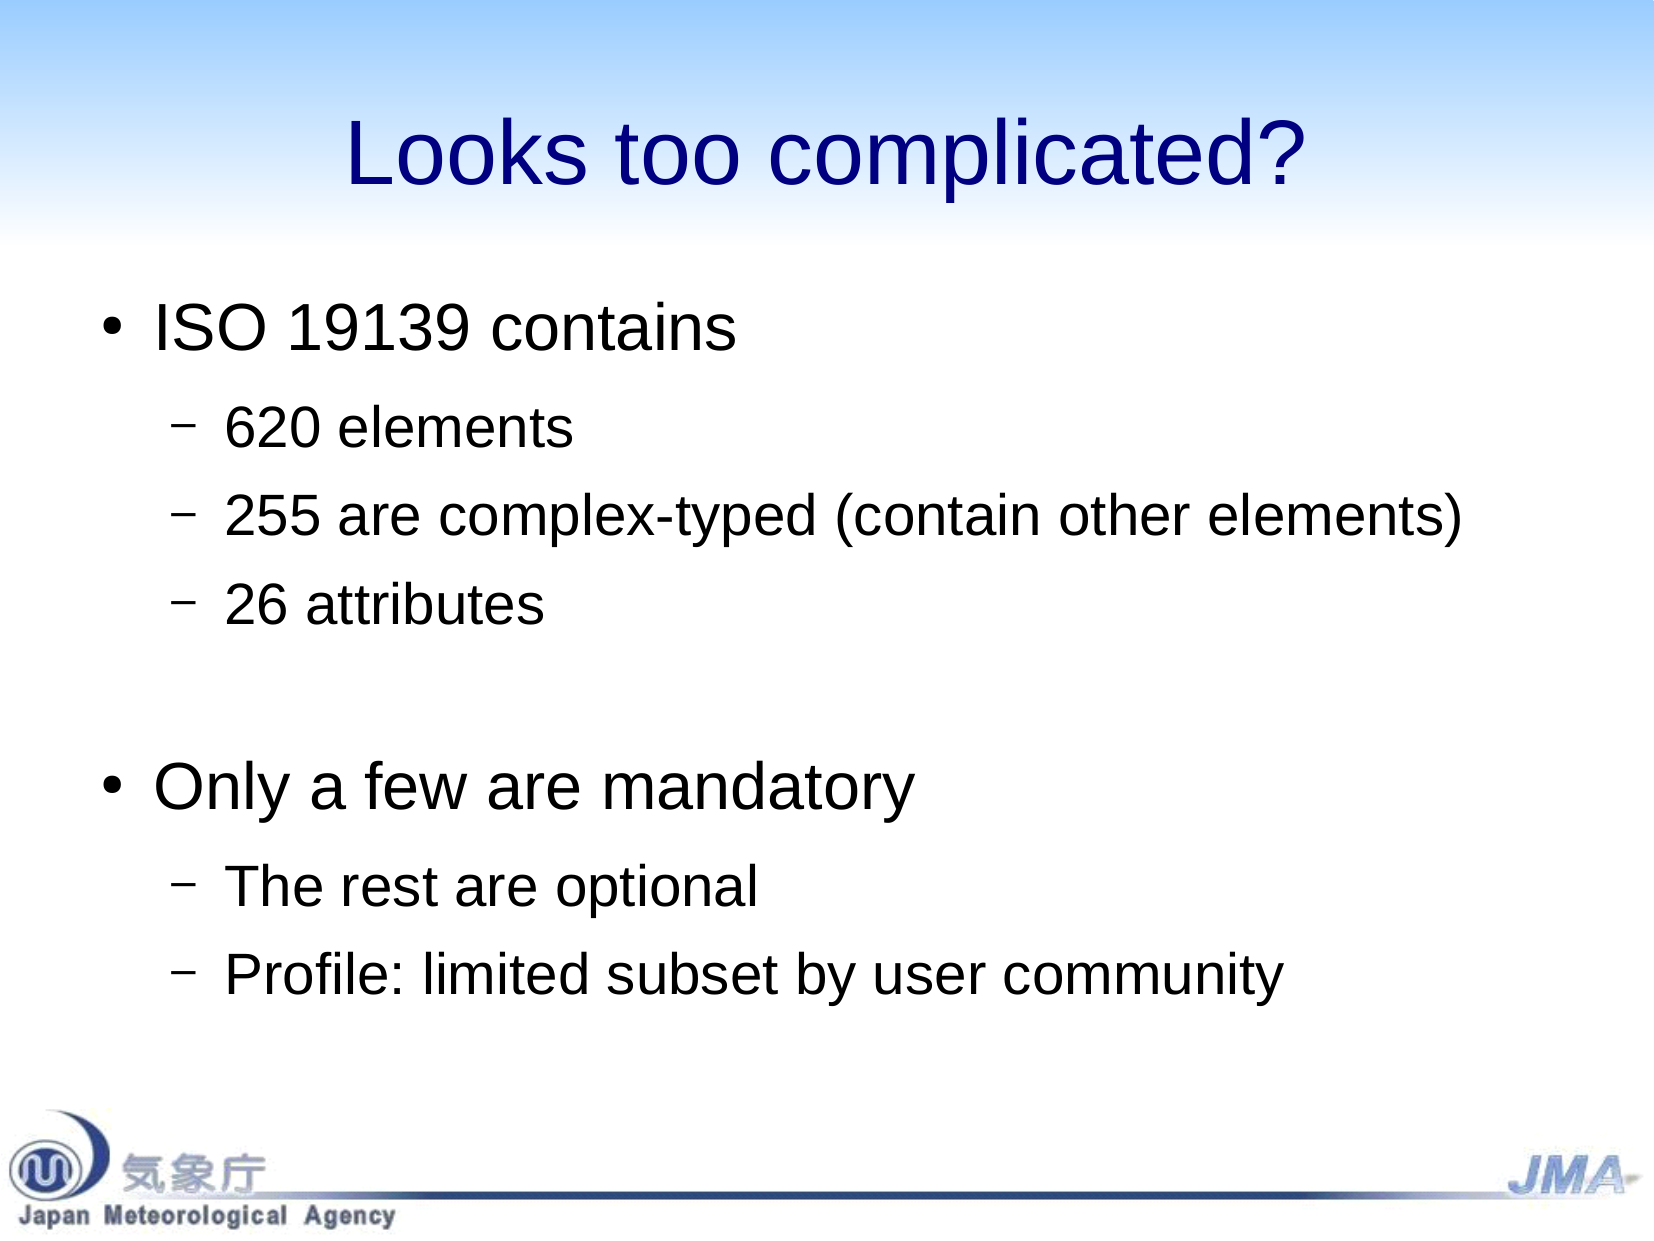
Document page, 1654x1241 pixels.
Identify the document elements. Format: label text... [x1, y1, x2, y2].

list ISO 19139 contains 620 elements 255 are complex-typed (contain other elements) 26 attributes Only a few are mandatory The rest are optional Profile: limited subset by user community [82, 290, 1571, 1010]
picture [1, 1108, 1654, 1241]
title Looks too complicated? [82, 49, 1571, 257]
